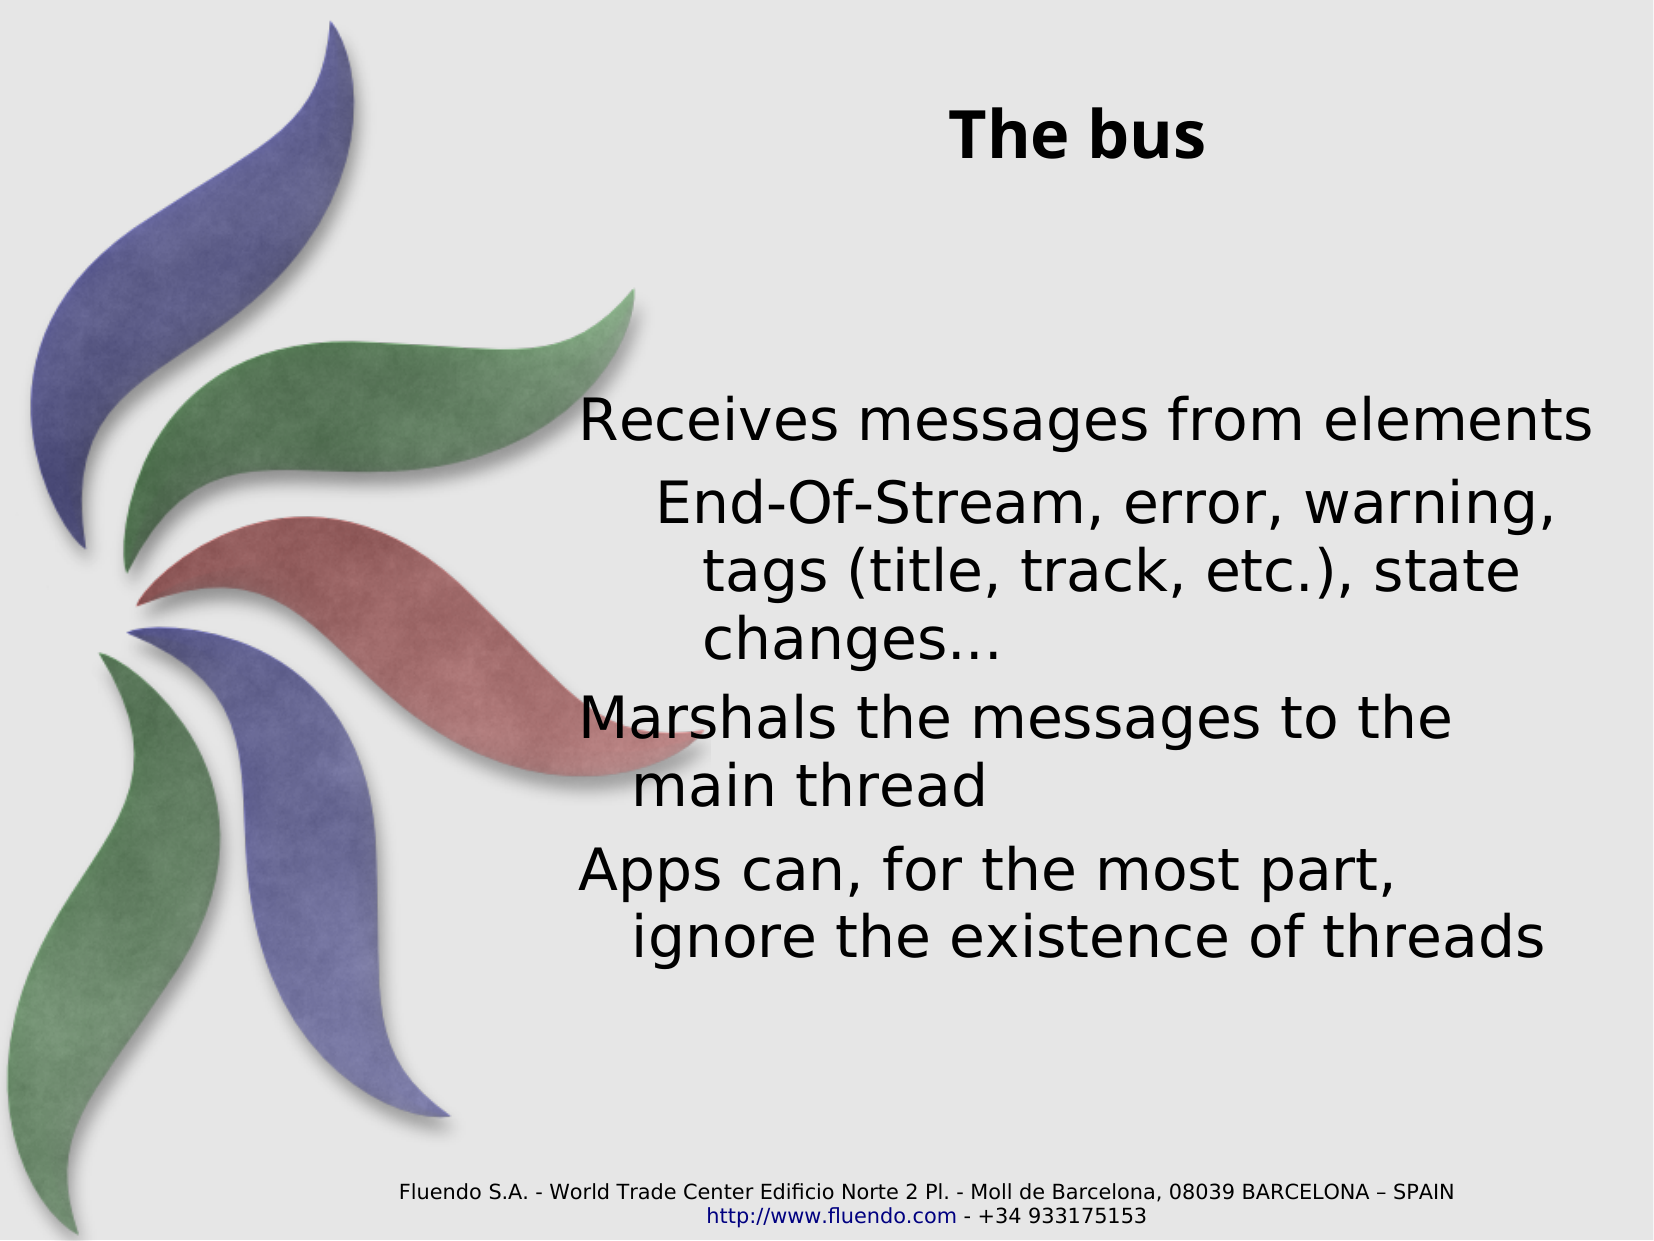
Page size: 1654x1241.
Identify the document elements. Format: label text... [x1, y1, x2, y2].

title The bus [561, 59, 1595, 207]
list Receives messages from elements End-Of-Stream, error, warning, tags (title, track, etc.), state changes... Marshals the messages to the main thread Apps can, for the most part, ignore the existence of threads [561, 236, 1595, 1123]
picture [0, 0, 711, 1241]
